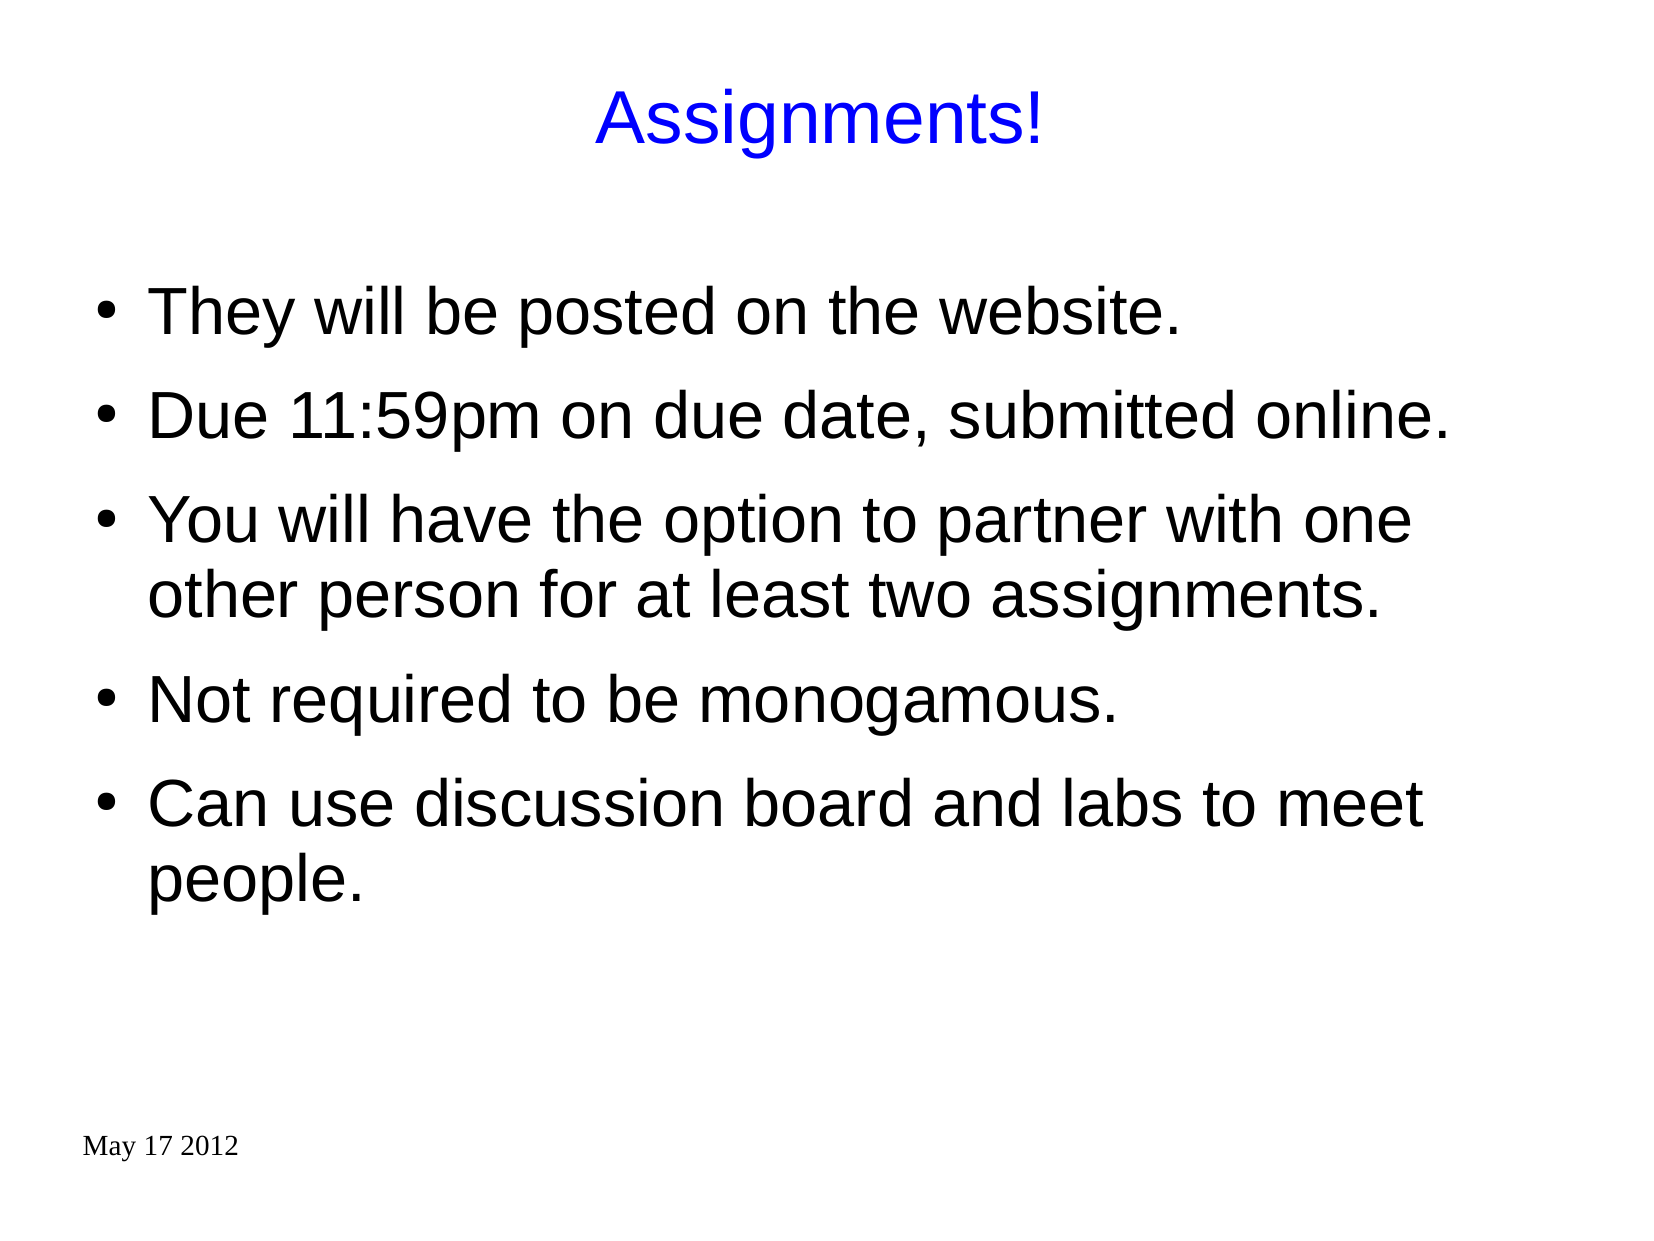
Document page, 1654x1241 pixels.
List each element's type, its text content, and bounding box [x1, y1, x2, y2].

list They will be posted on the website. Due 11:59pm on due date, submitted online. You will have the option to partner with one other person for at least two assignments. Not required to be monogamous. Can use discussion board and labs to meet people. [76, 274, 1565, 1093]
title Assignments! [76, 58, 1565, 178]
